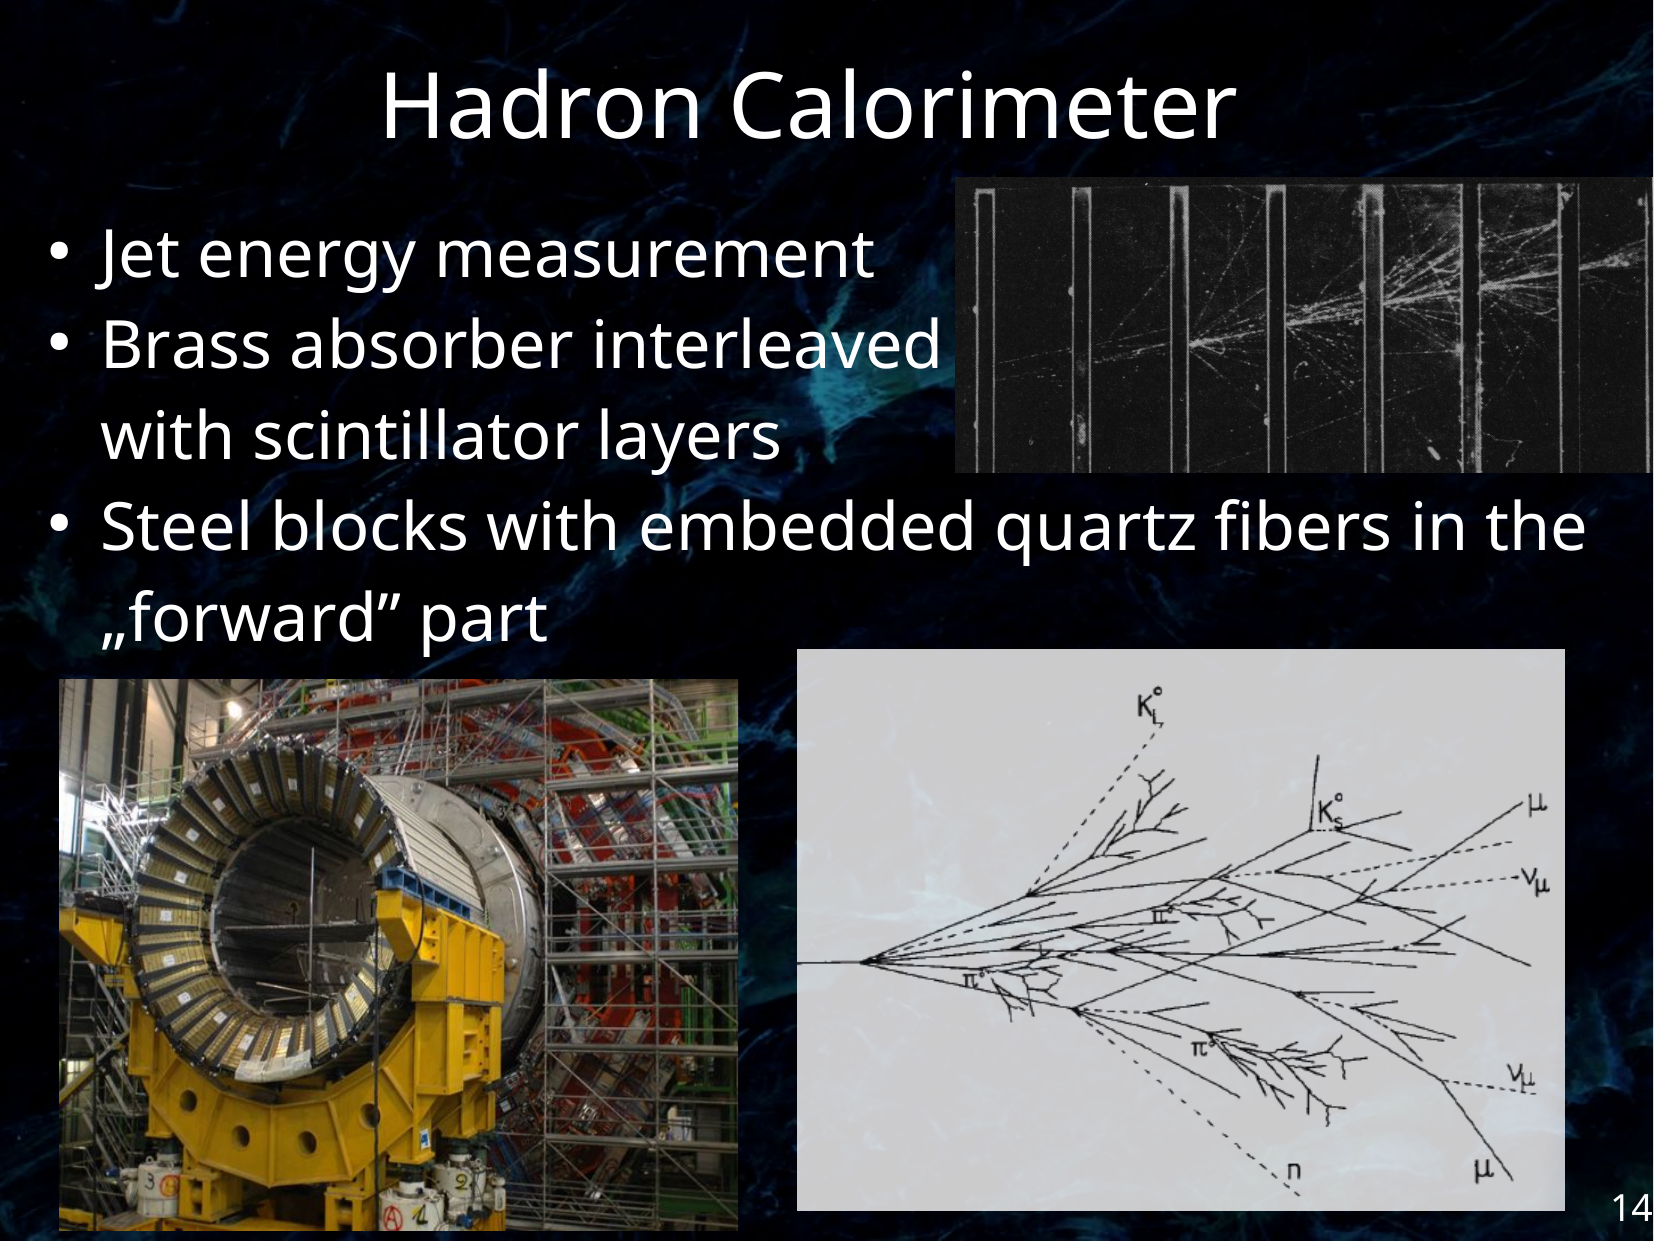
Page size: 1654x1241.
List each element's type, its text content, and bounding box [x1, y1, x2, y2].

chart [955, 177, 1653, 473]
list Jet energy measurement Brass absorber interleaved with scintillator layers Steel blocks with embedded quartz fibers in the „forward” part [29, 206, 1625, 1123]
picture [0, 0, 1654, 1241]
title Hadron Calorimeter [77, 36, 1565, 170]
